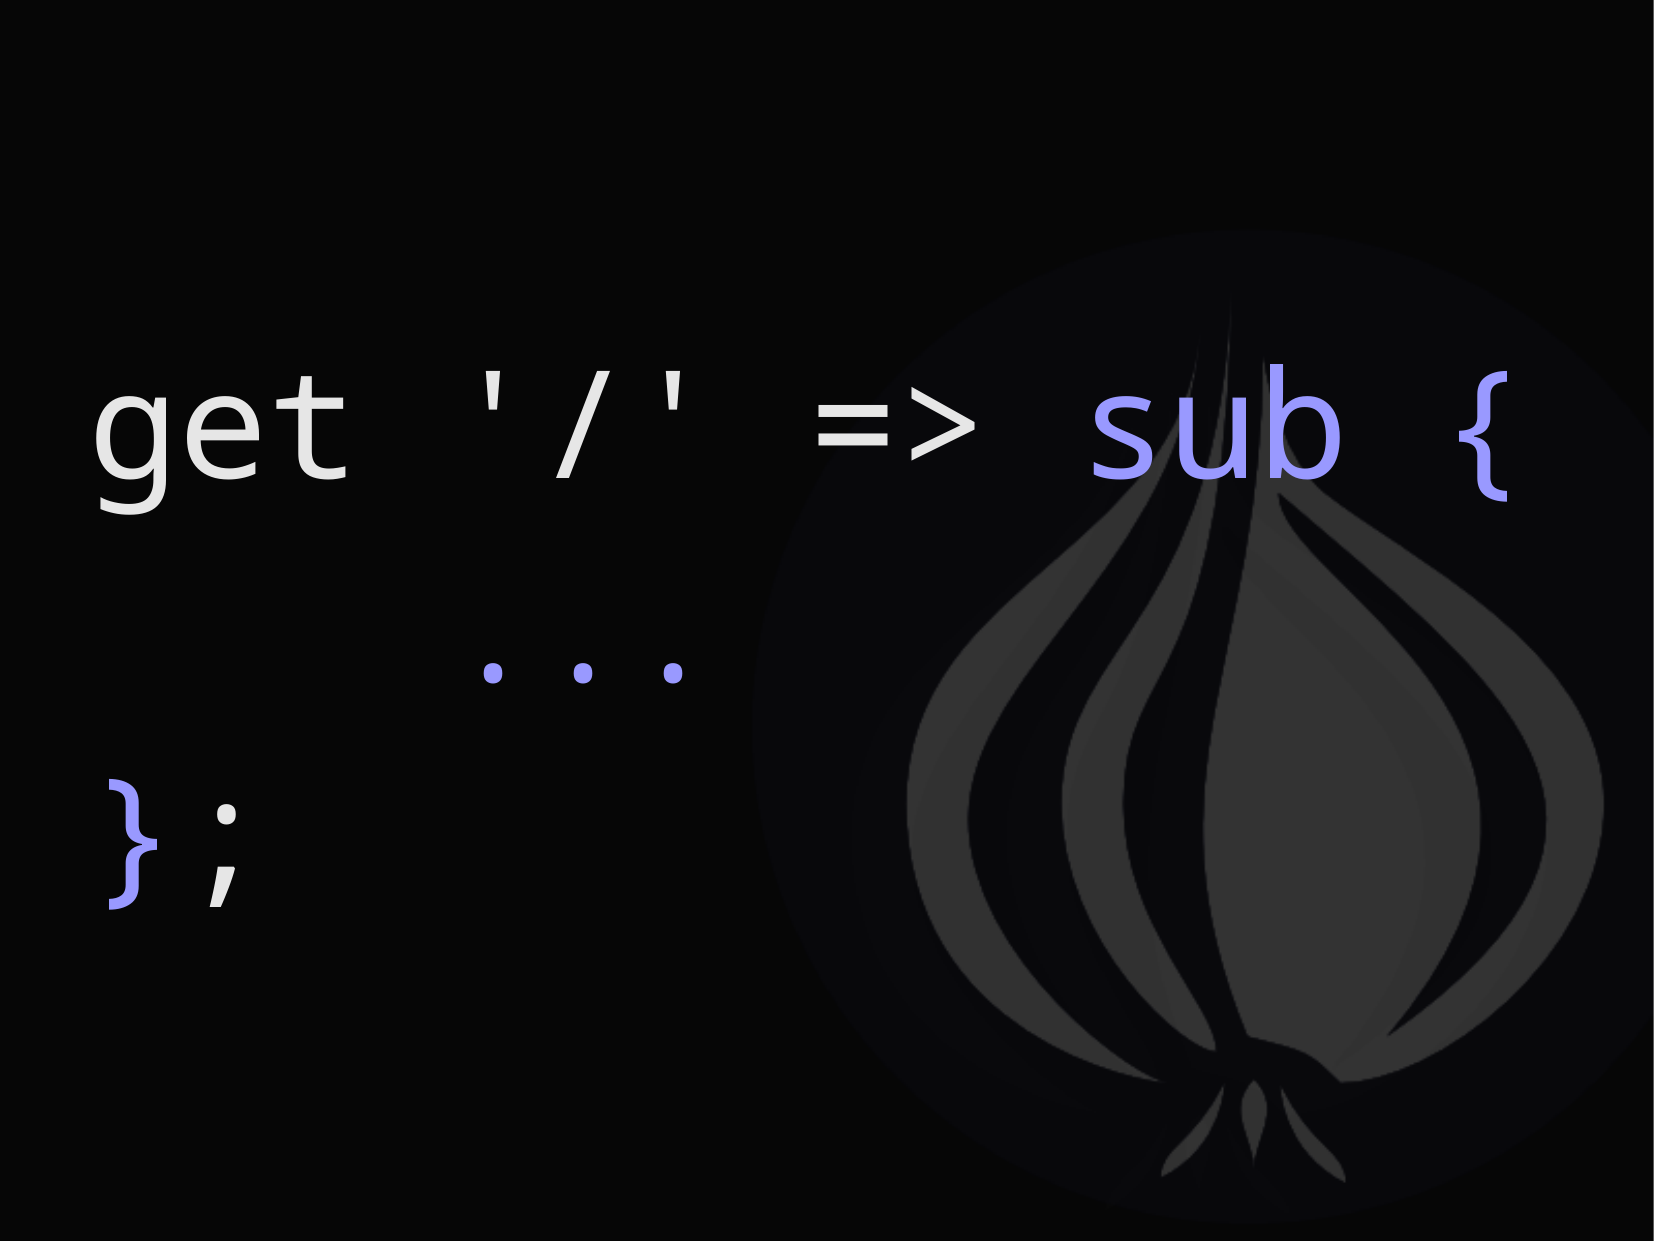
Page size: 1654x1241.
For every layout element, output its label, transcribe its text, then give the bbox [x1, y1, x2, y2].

picture [0, 0, 1654, 1241]
subtitle get '/' => sub { ... }; [88, 214, 1577, 1034]
